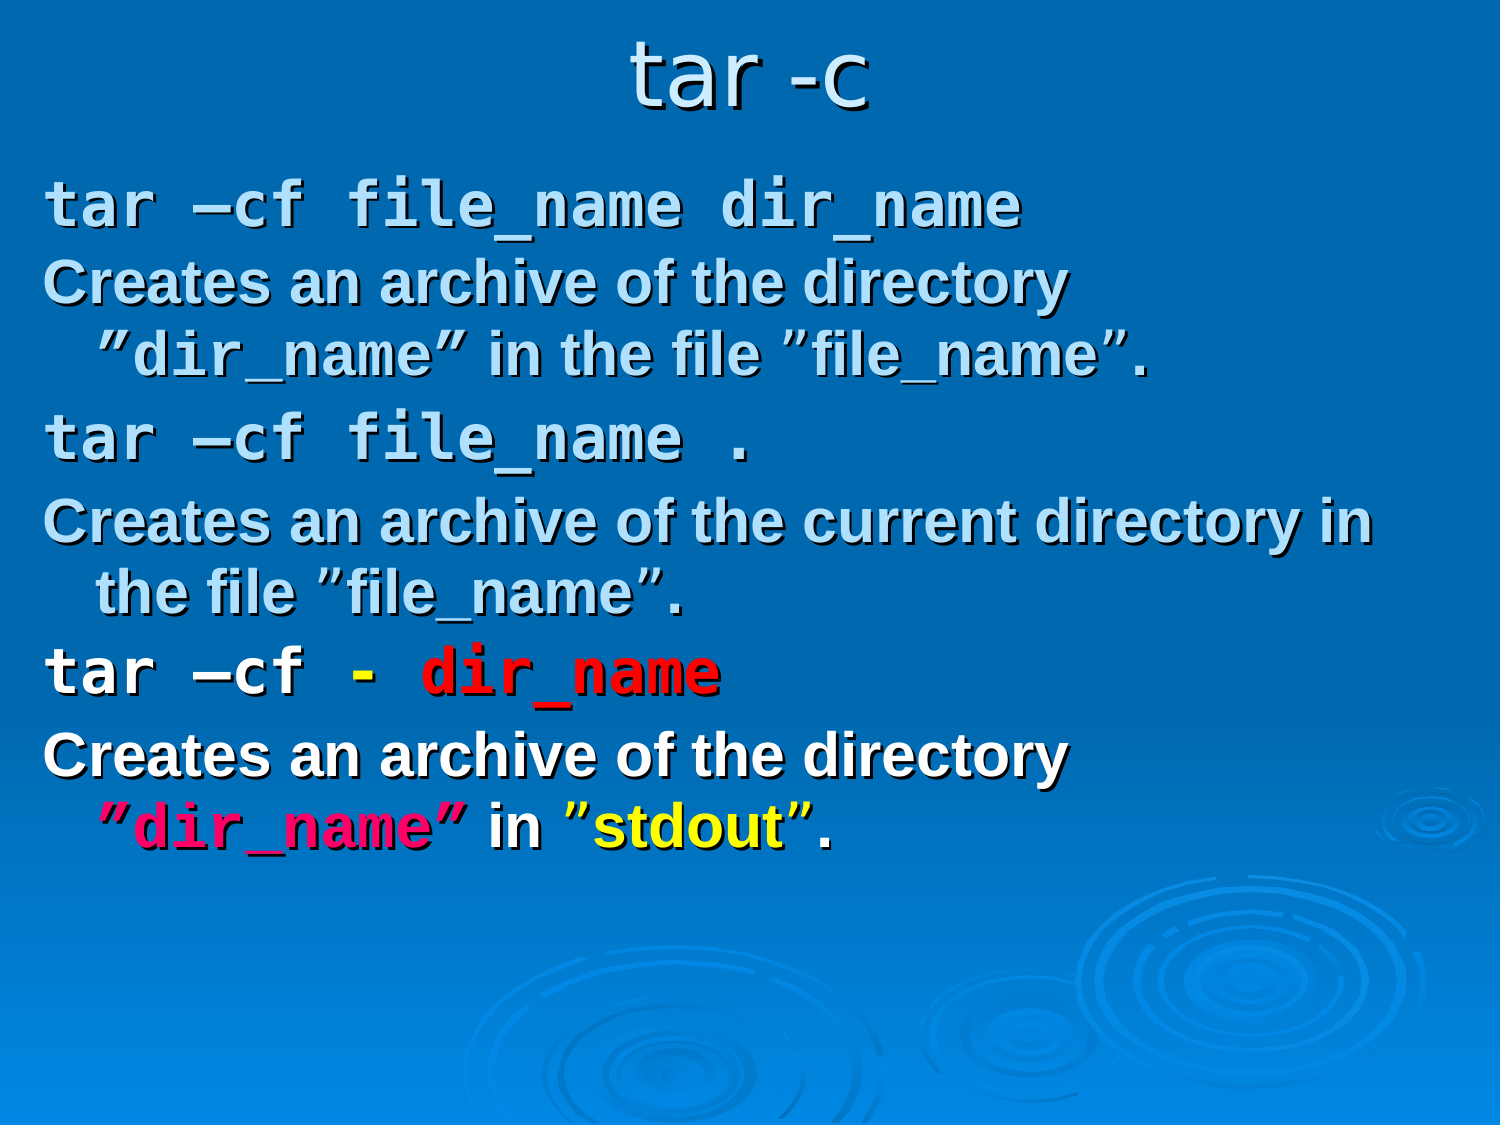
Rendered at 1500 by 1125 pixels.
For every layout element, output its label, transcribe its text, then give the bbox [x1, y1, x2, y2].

list tar –cf file_name dir_name Creates an archive of the directory ”dir_name” in the file ”file_name”. tar –cf file_name . Creates an archive of the current directory in the file ”file_name”. tar –cf - dir_name Creates an archive of the directory ”dir_name” in ”stdout”. [24, 163, 1463, 1117]
title tar -c [75, 15, 1426, 138]
